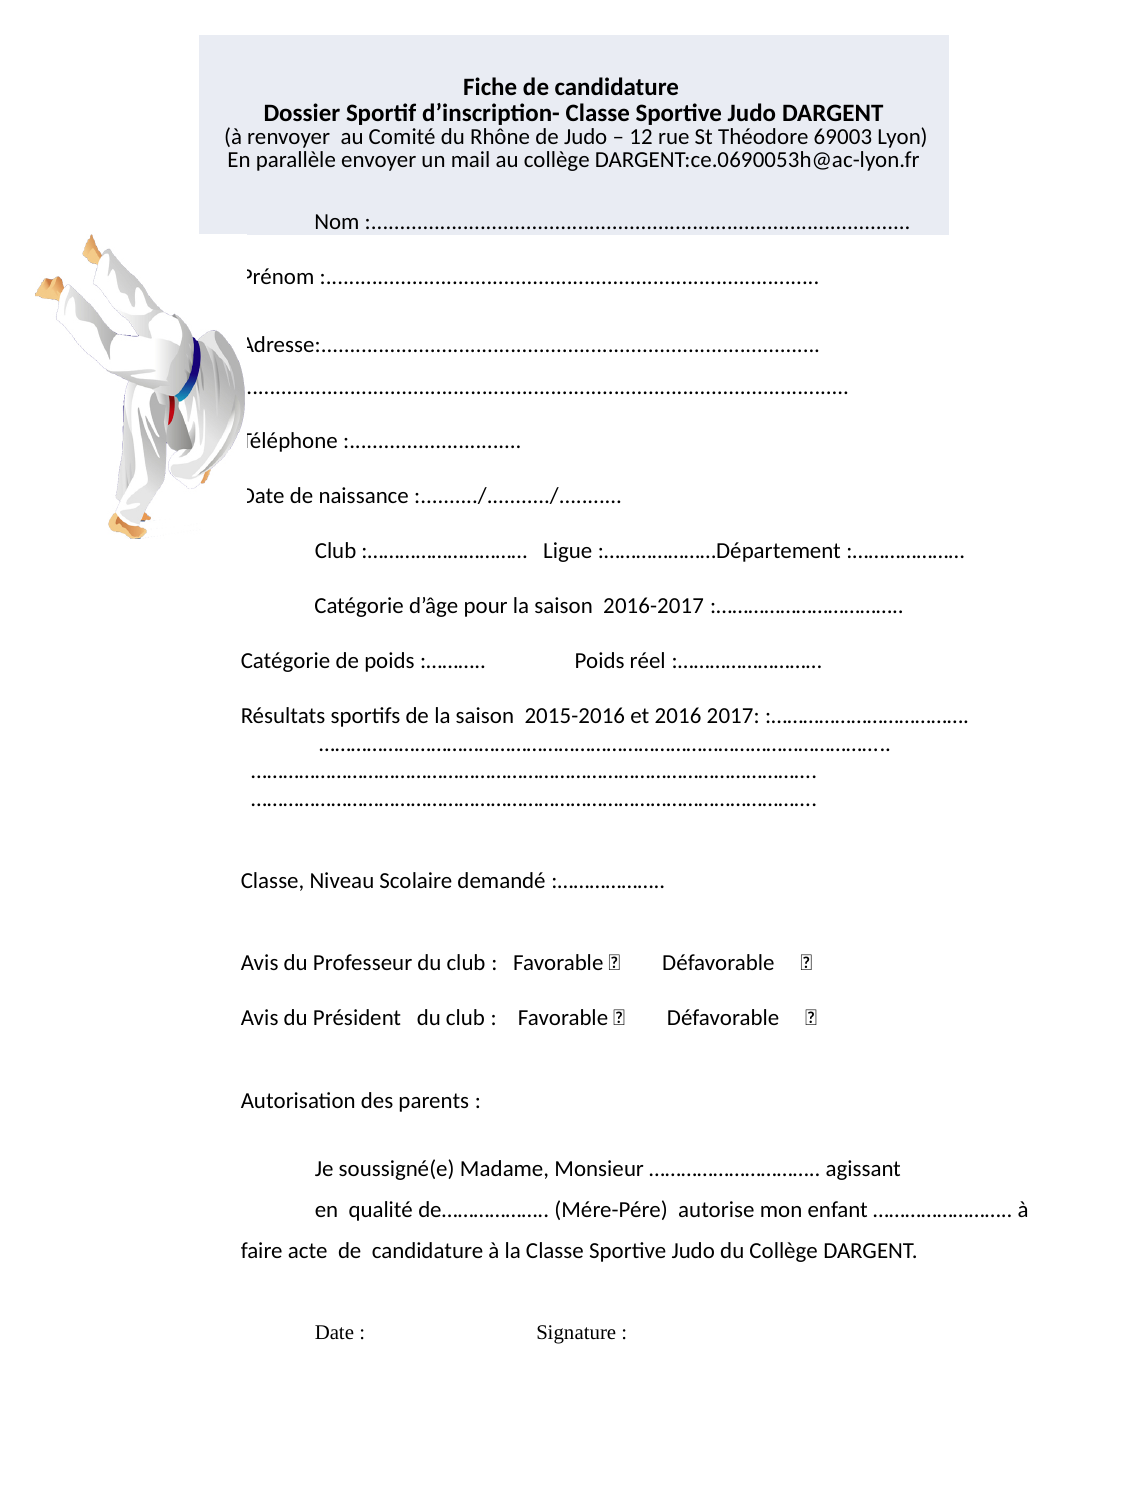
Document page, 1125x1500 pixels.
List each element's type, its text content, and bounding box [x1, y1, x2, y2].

picture [35, 234, 247, 539]
table_header Fiche de candidature Dossier Sportif d’inscription- Classe Sportive Judo DARGENT (à renvoyer au Comité du Rhône de Judo – 12 rue St Théodore 69003 Lyon) En parallèle envoyer un mail au collège DARGENT:ce.0690053h@ac-lyon.fr [199, 35, 949, 199]
text_box Nom :.............................................................................................. Prénom :...................................................................................... Adresse:....................................................................................... .......................................................................................................... Téléphone :.............................. Date de naissance :........../.........../........... Club :………………………… Ligue :…………………Département :………………… Catégorie d’âge pour la saison 2016-2017 :…………………………….. Catégorie de poids :……….. Poids réel :……………………… Résultats sportifs de la saison 2015-2016 et 2016 2017: :………………………………. …………………………………………………………………………………………….. ……………………………………………………………………………………………. ……………………………………………………………………………………………. Classe, Niveau Scolaire demandé :……………….. Avis du Professeur du club : Favorable  Défavorable  Avis du Président du club : Favorable  Défavorable  Autorisation des parents : Je soussigné(e) Madame, Monsieur ………………………….. agissant en qualité de……………….. (Mére-Pére) autorise mon enfant …………………….. à faire acte de candidature à la Classe Sportive Judo du Collège DARGENT. Date : Signature : [152, 199, 1067, 1367]
